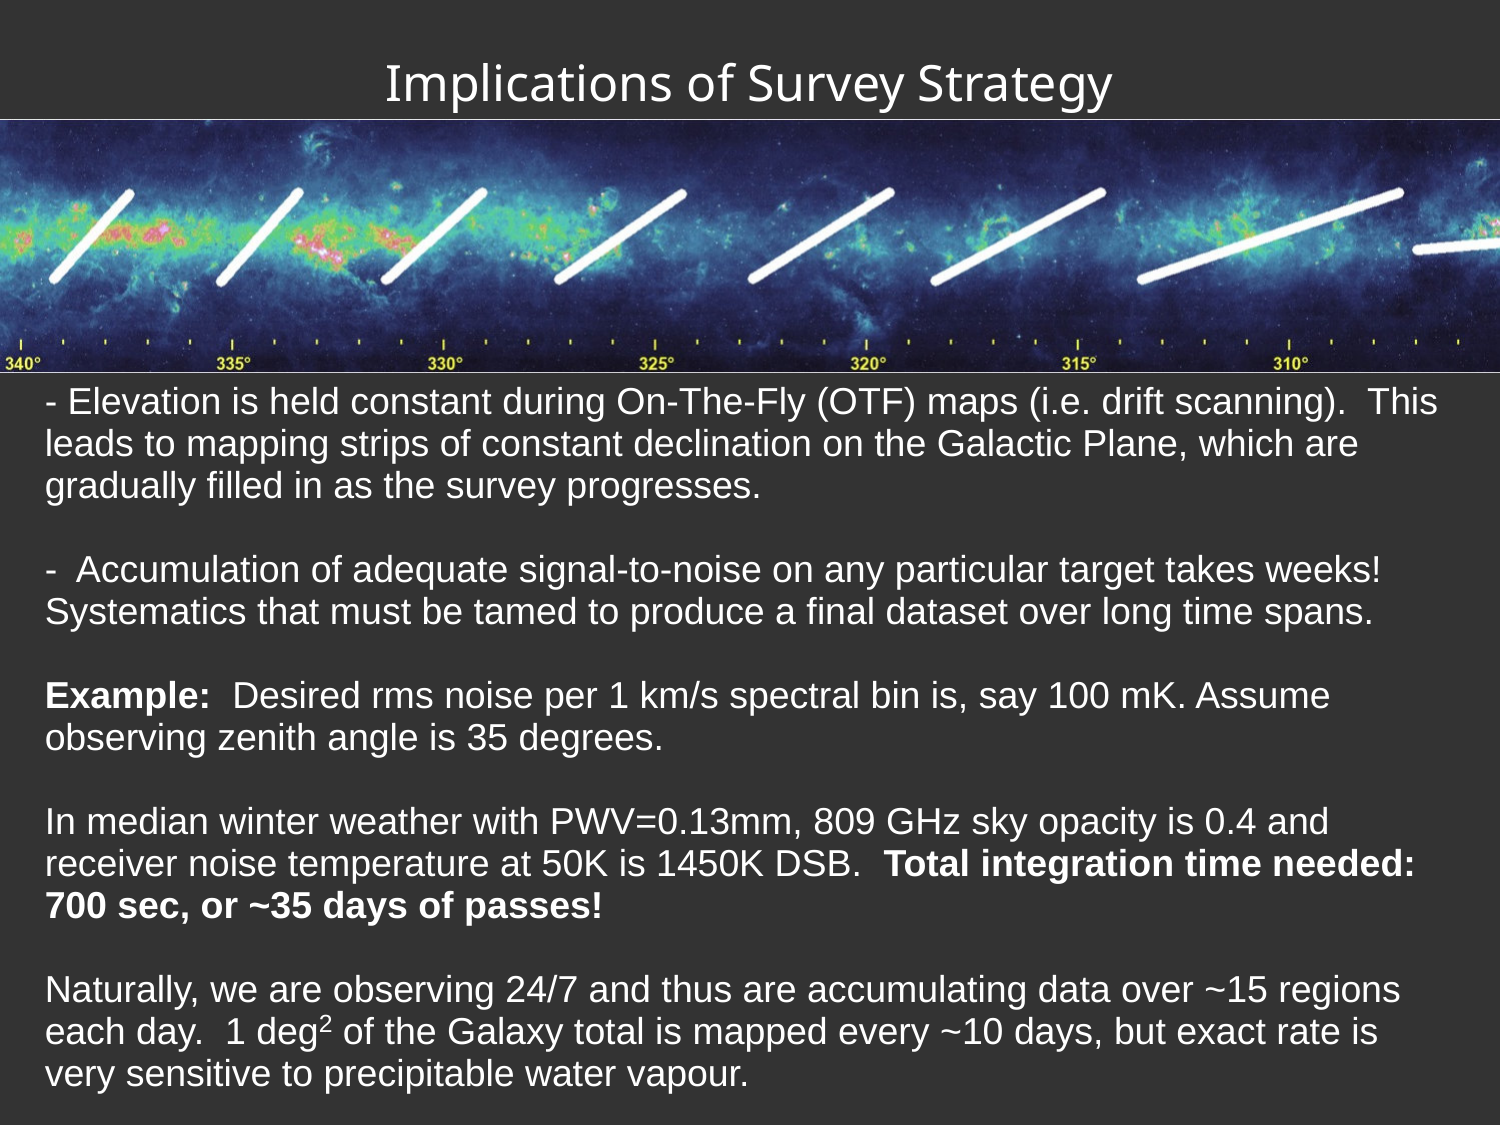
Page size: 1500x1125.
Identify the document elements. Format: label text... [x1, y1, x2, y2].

picture [0, 119, 1500, 373]
text_box - Elevation is held constant during On-The-Fly (OTF) maps (i.e. drift scanning). This leads to mapping strips of constant declination on the Galactic Plane, which are gradually filled in as the survey progresses. - Accumulation of adequate signal-to-noise on any particular target takes weeks! Systematics that must be tamed to produce a final dataset over long time spans. Example: Desired rms noise per 1 km/s spectral bin is, say 100 mK. Assume observing zenith angle is 35 degrees. In median winter weather with PWV=0.13mm, 809 GHz sky opacity is 0.4 and receiver noise temperature at 50K is 1450K DSB. Total integration time needed: 700 sec, or ~35 days of passes! Naturally, we are observing 24/7 and thus are accumulating data over ~15 regions each day. 1 deg2 of the Galaxy total is mapped every ~10 days, but exact rate is very sensitive to precipitable water vapour. [30, 372, 1471, 1103]
title Implications of Survey Strategy [75, 45, 1425, 119]
